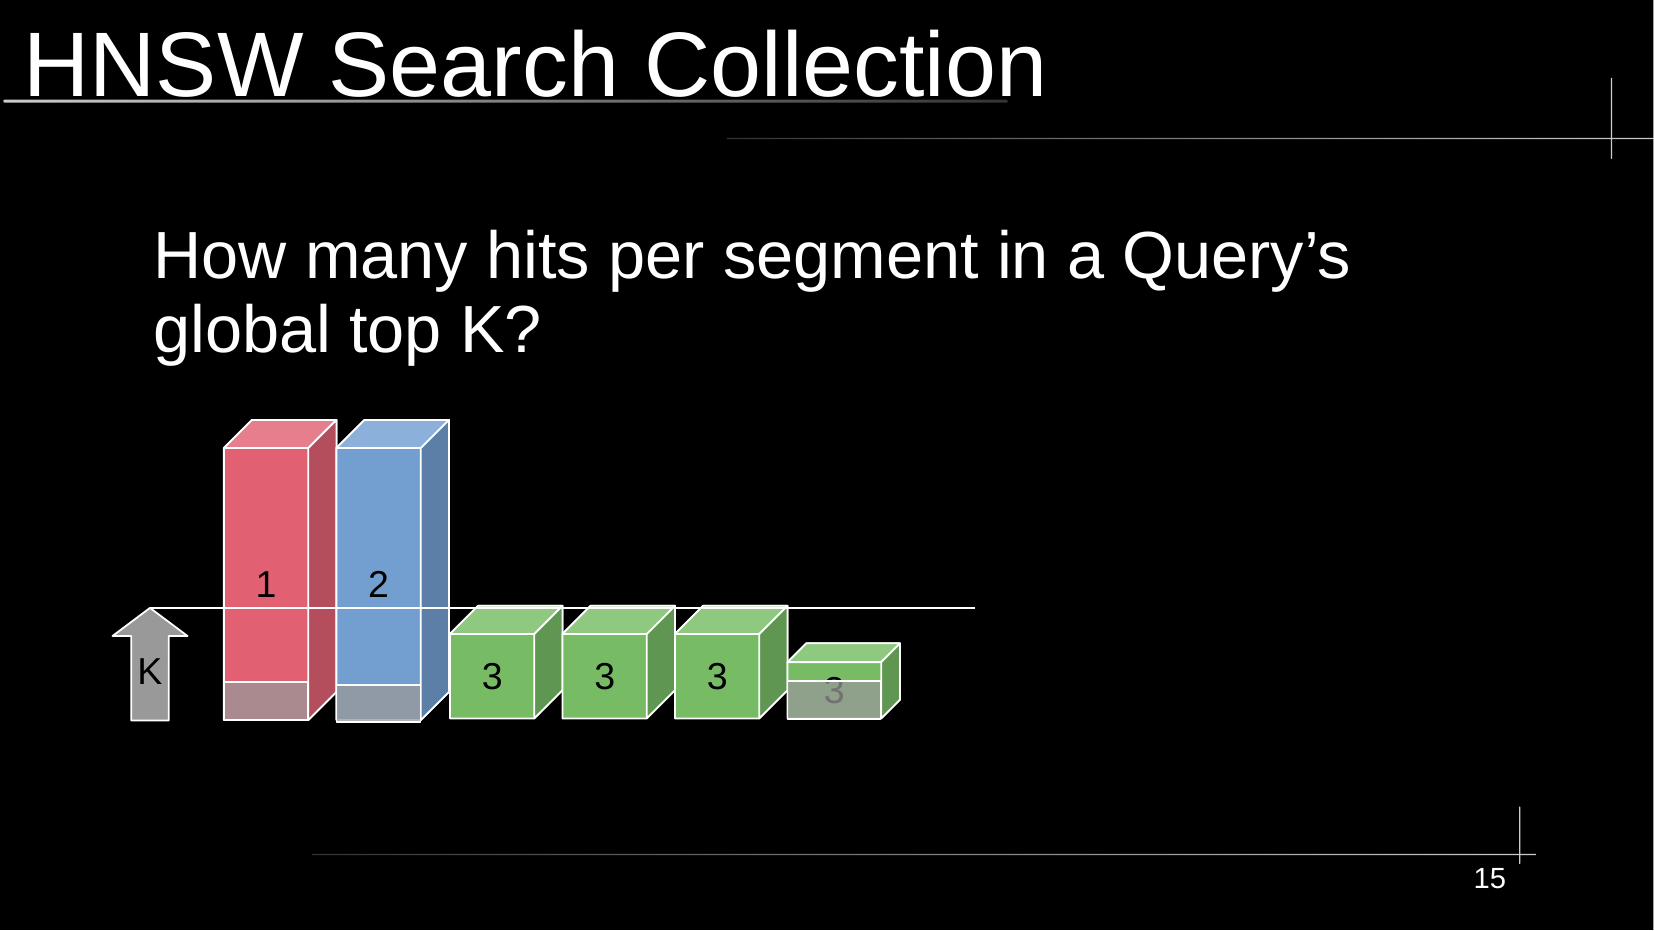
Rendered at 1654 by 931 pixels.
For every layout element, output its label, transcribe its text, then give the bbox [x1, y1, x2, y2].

list How many hits per segment in a Query’s global top K? [82, 217, 1538, 376]
text_box 2 [336, 609, 420, 684]
text_box 3 [449, 634, 534, 719]
text_box [787, 681, 881, 719]
text_box 3 [787, 663, 881, 681]
text_box K [112, 607, 188, 721]
text_box [336, 684, 421, 723]
text_box 3 [674, 634, 759, 719]
text_box 3 [562, 634, 646, 719]
title HNSW Search Collection [23, 11, 1589, 119]
text_box 1 [223, 449, 308, 607]
text_box 2 [336, 449, 420, 607]
text_box [223, 682, 308, 720]
text_box 1 [223, 609, 308, 682]
